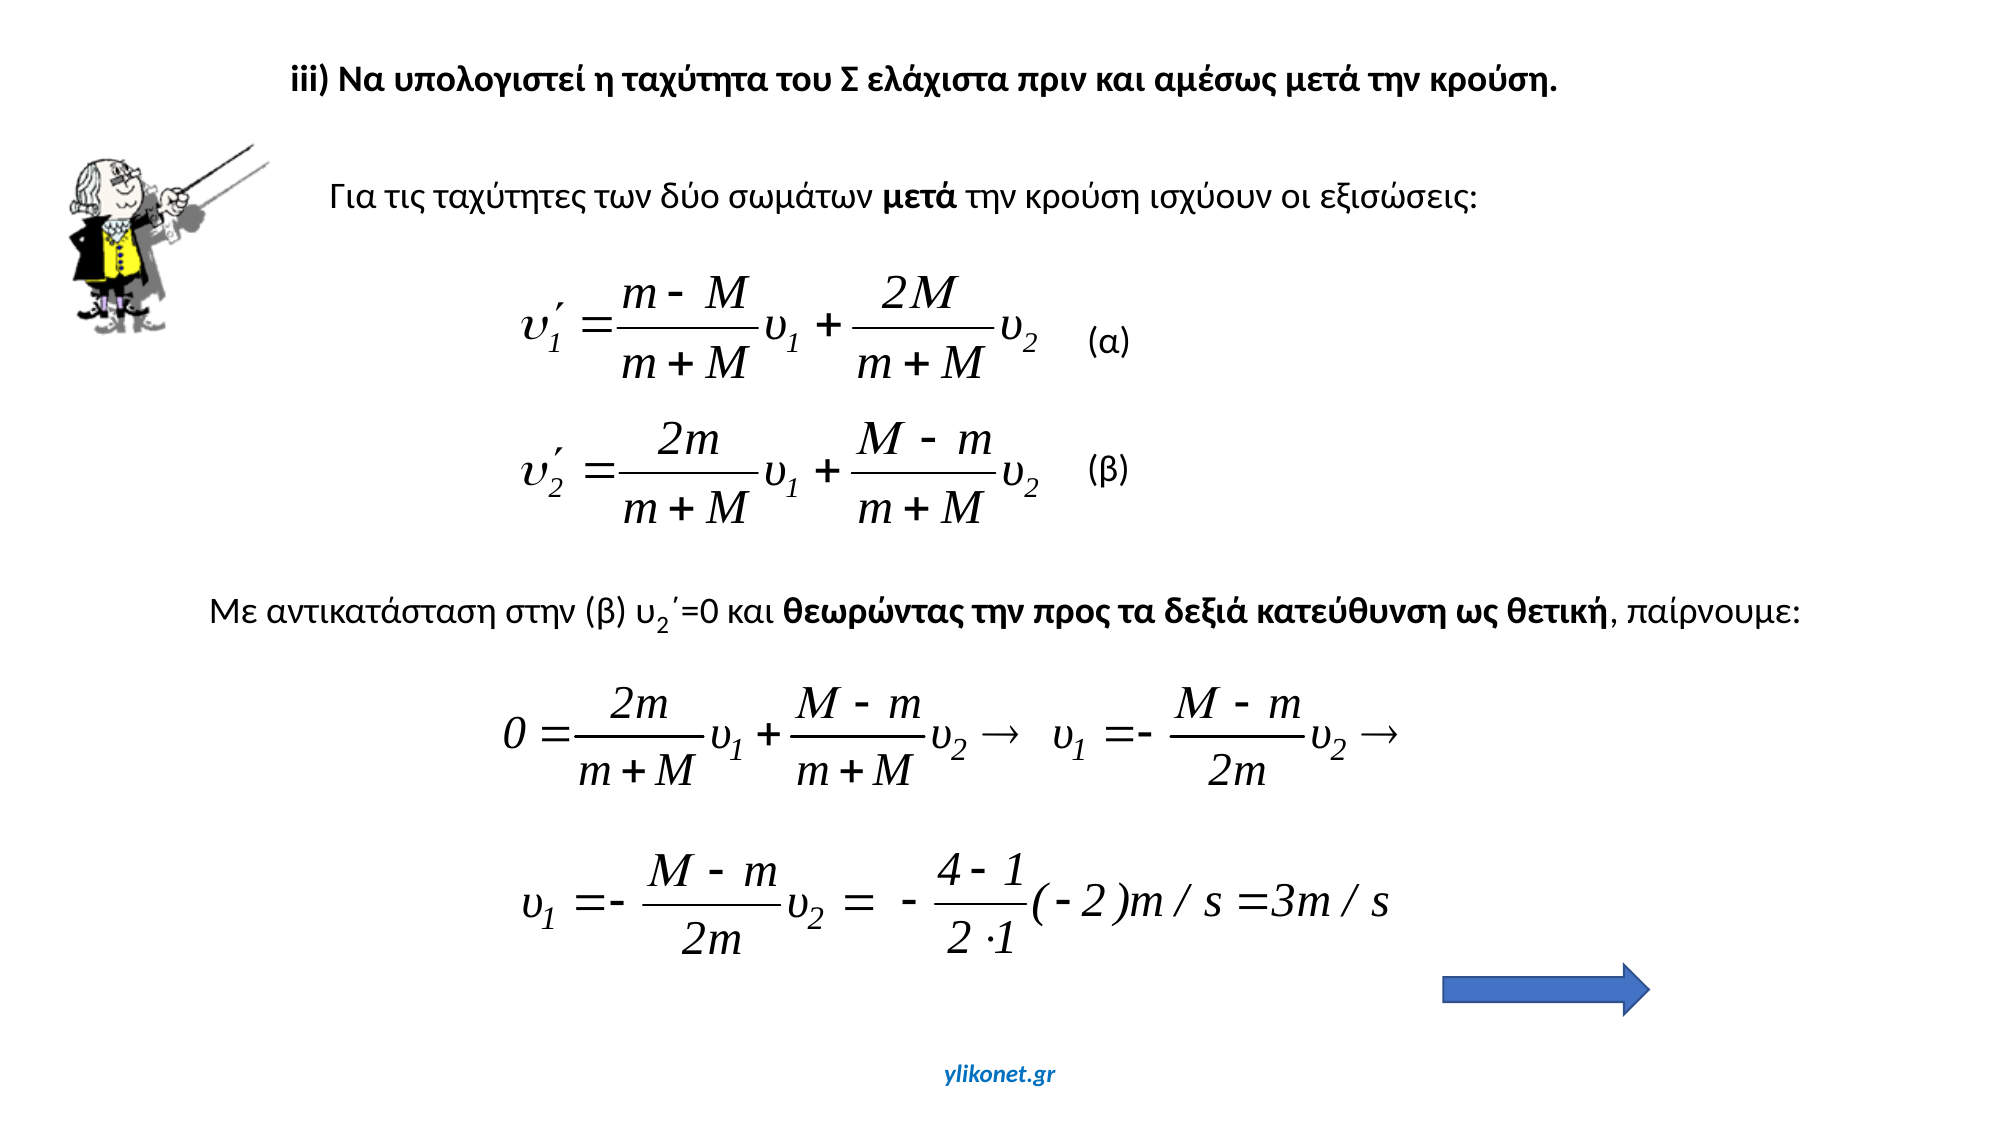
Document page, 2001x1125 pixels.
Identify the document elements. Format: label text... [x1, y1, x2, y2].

text_box iii) Να υπολογιστεί η ταχύτητα του Σ ελάχιστα πριν και αμέσως μετά την κρούση. [275, 46, 1588, 108]
chart [515, 262, 1047, 389]
chart [1046, 673, 1415, 796]
text_box (β) [1072, 436, 1158, 497]
picture [56, 139, 258, 332]
text_box ylikonet.gr [683, 1042, 1317, 1103]
text_box (α) [1072, 308, 1158, 369]
chart [515, 840, 874, 966]
chart [515, 408, 1047, 535]
chart [497, 673, 1038, 796]
text_box [1443, 964, 1649, 1015]
chart [893, 839, 1401, 965]
text_box Με αντικατάσταση στην (β) υ2΄=0 και θεωρώντας την προς τα δεξιά κατεύθυνση ως θετική, παίρνουμε: [193, 578, 1835, 640]
text_box Για τις ταχύτητες των δύο σωμάτων μετά την κρούση ισχύουν οι εξισώσεις: [314, 163, 1649, 224]
